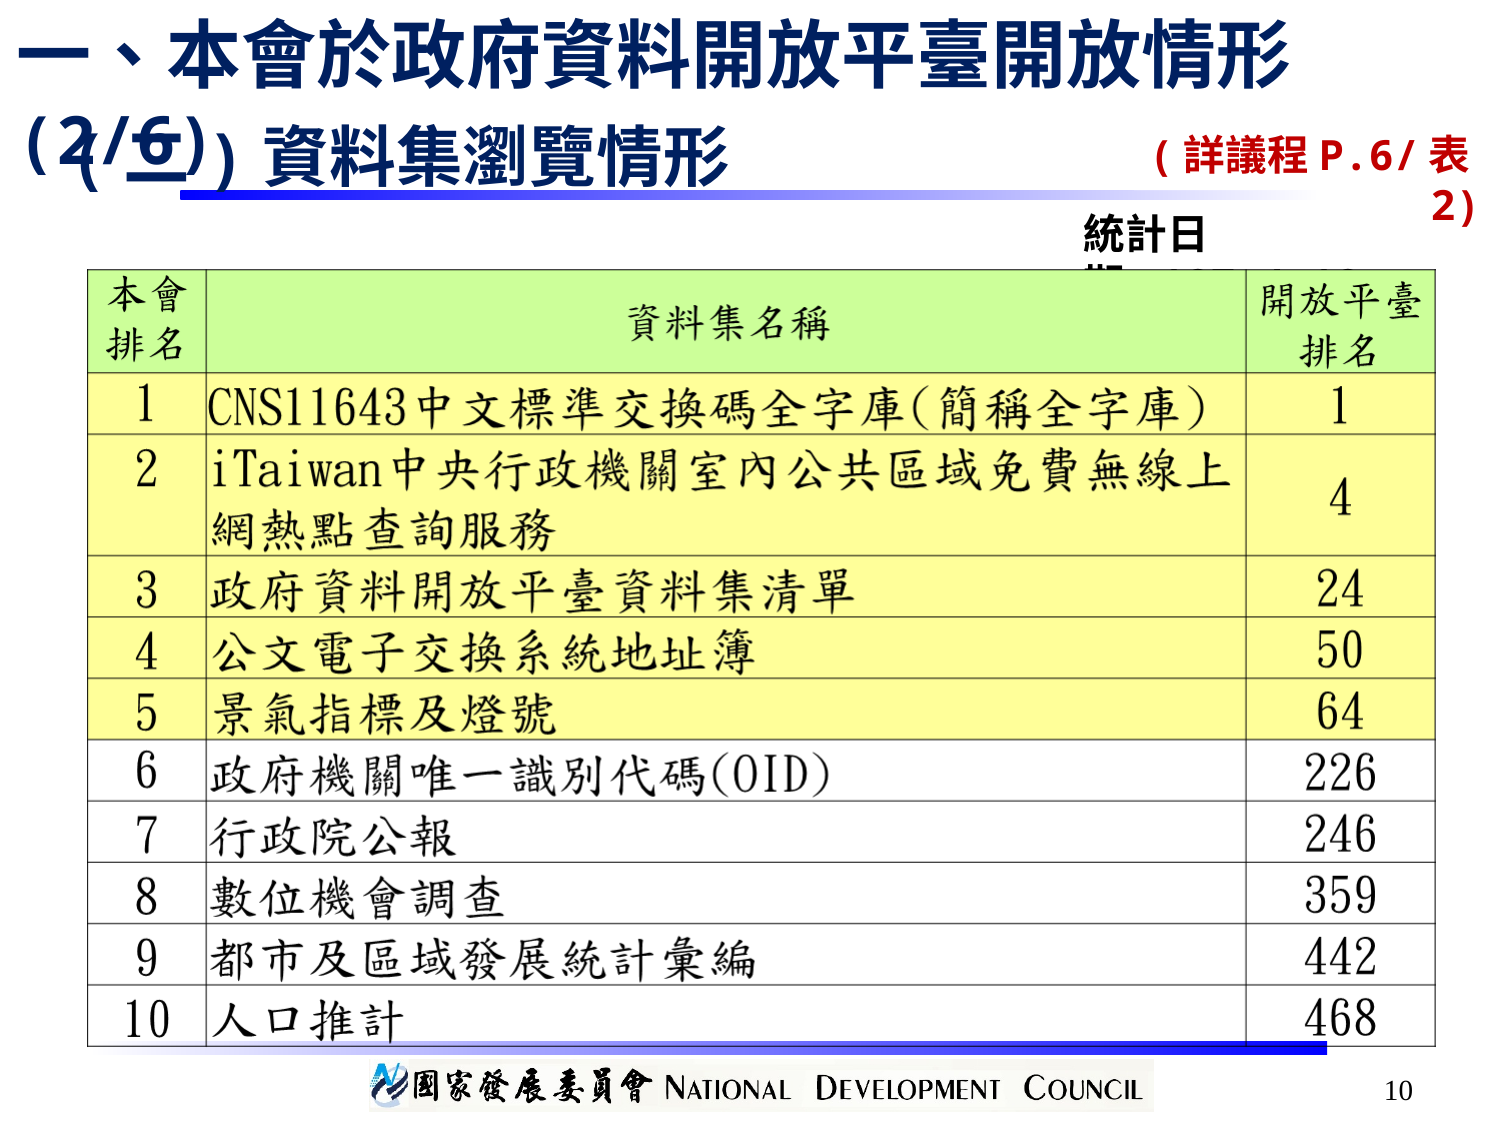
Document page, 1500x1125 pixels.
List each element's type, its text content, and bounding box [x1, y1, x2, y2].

text_box 統計日期:107.4.10 [1068, 200, 1473, 266]
picture [87, 260, 1436, 1078]
title 一、本會於政府資料開放平臺開放情形(2/6) [1, 0, 1500, 126]
text_box 10 [1368, 1063, 1485, 1100]
text_box (二)資料集瀏覽情形 [53, 126, 1404, 234]
text_box (詳議程P.6/表2) [1133, 121, 1500, 191]
